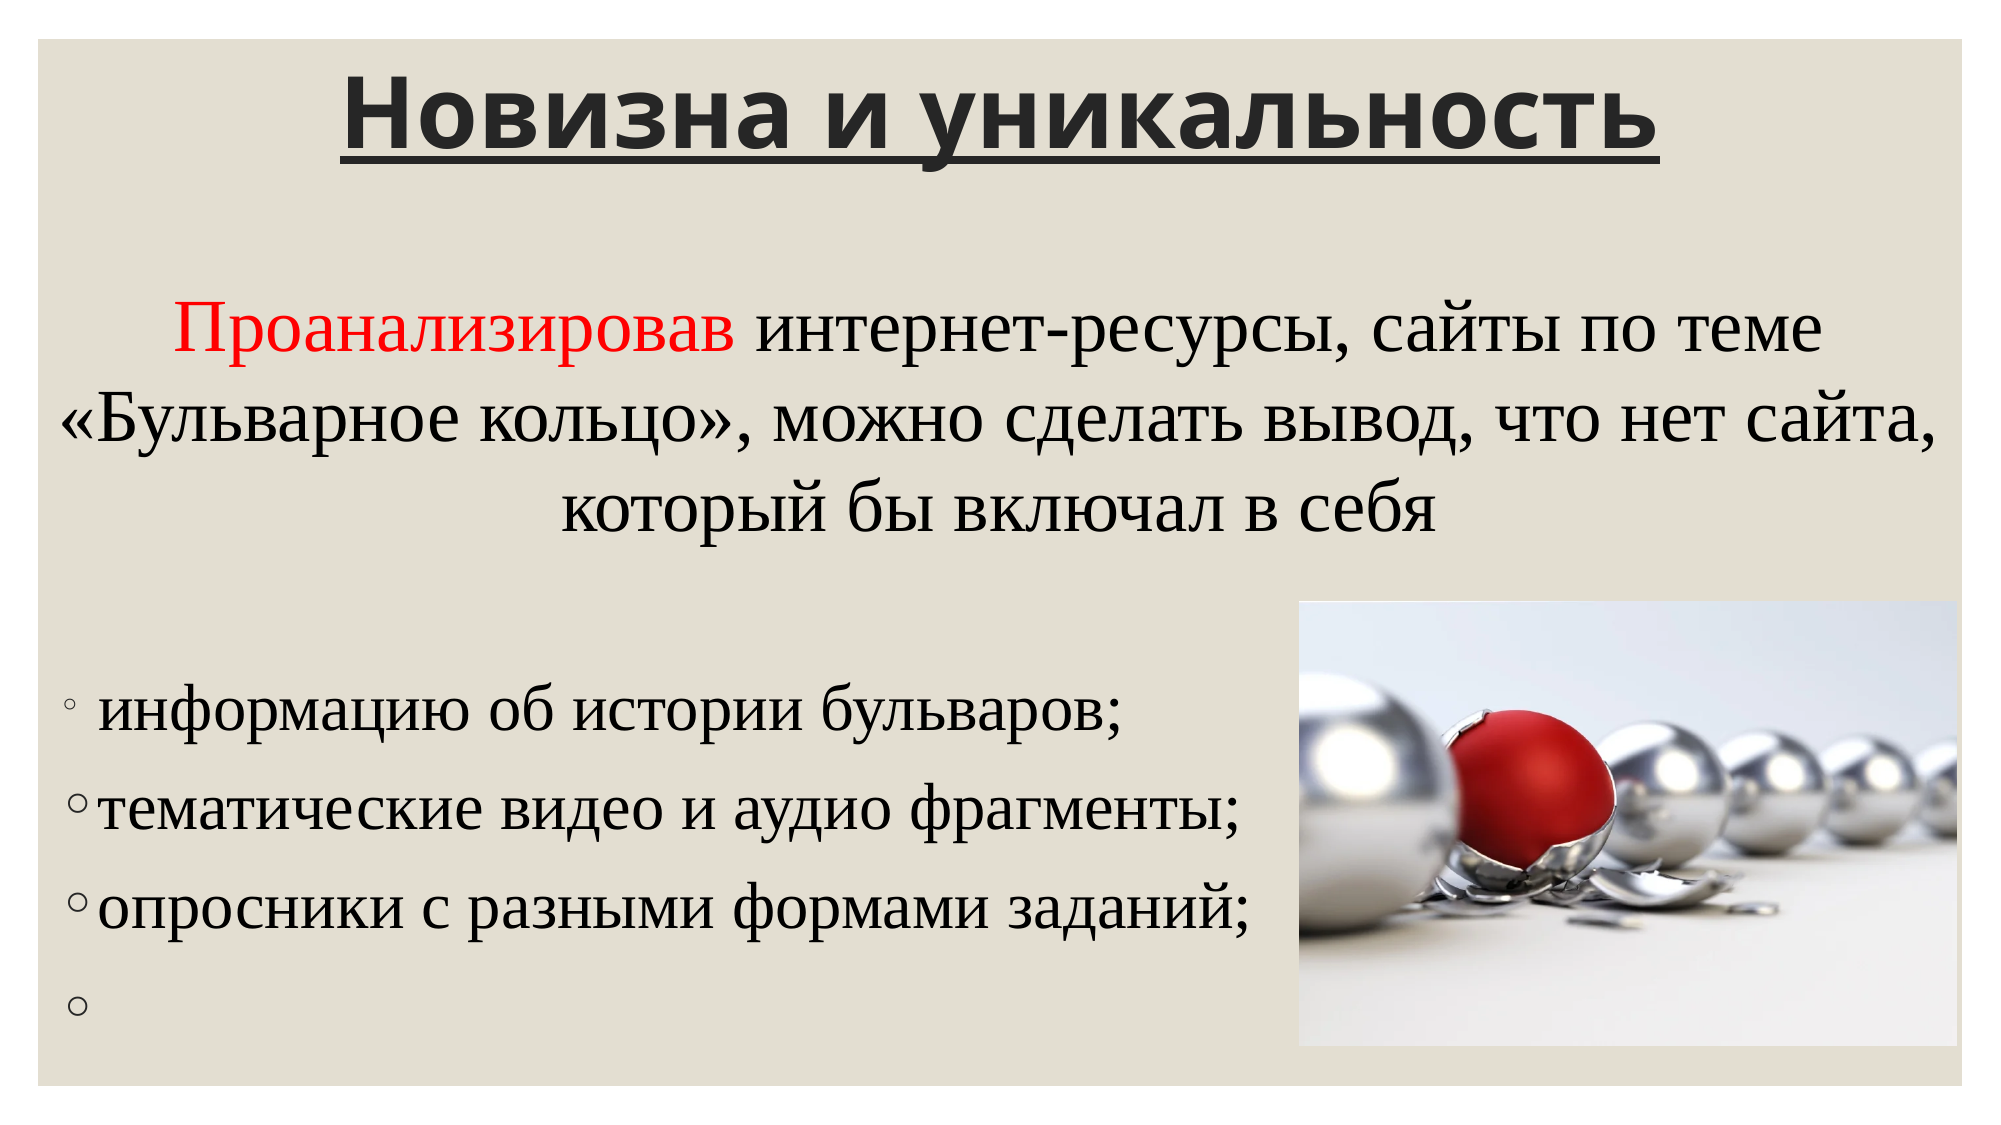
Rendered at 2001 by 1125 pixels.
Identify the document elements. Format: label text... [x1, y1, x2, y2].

picture [1299, 601, 1957, 1046]
title Новизна и уникальность [174, 31, 1825, 202]
list Проанализировав интернет-ресурсы, сайты по теме «Бульварное кольцо», можно сделать вывод, что нет сайта, который бы включал в себя информацию об истории бульваров; тематические видео и аудио фрагменты; опросники с разными формами заданий; [43, 268, 1972, 1077]
